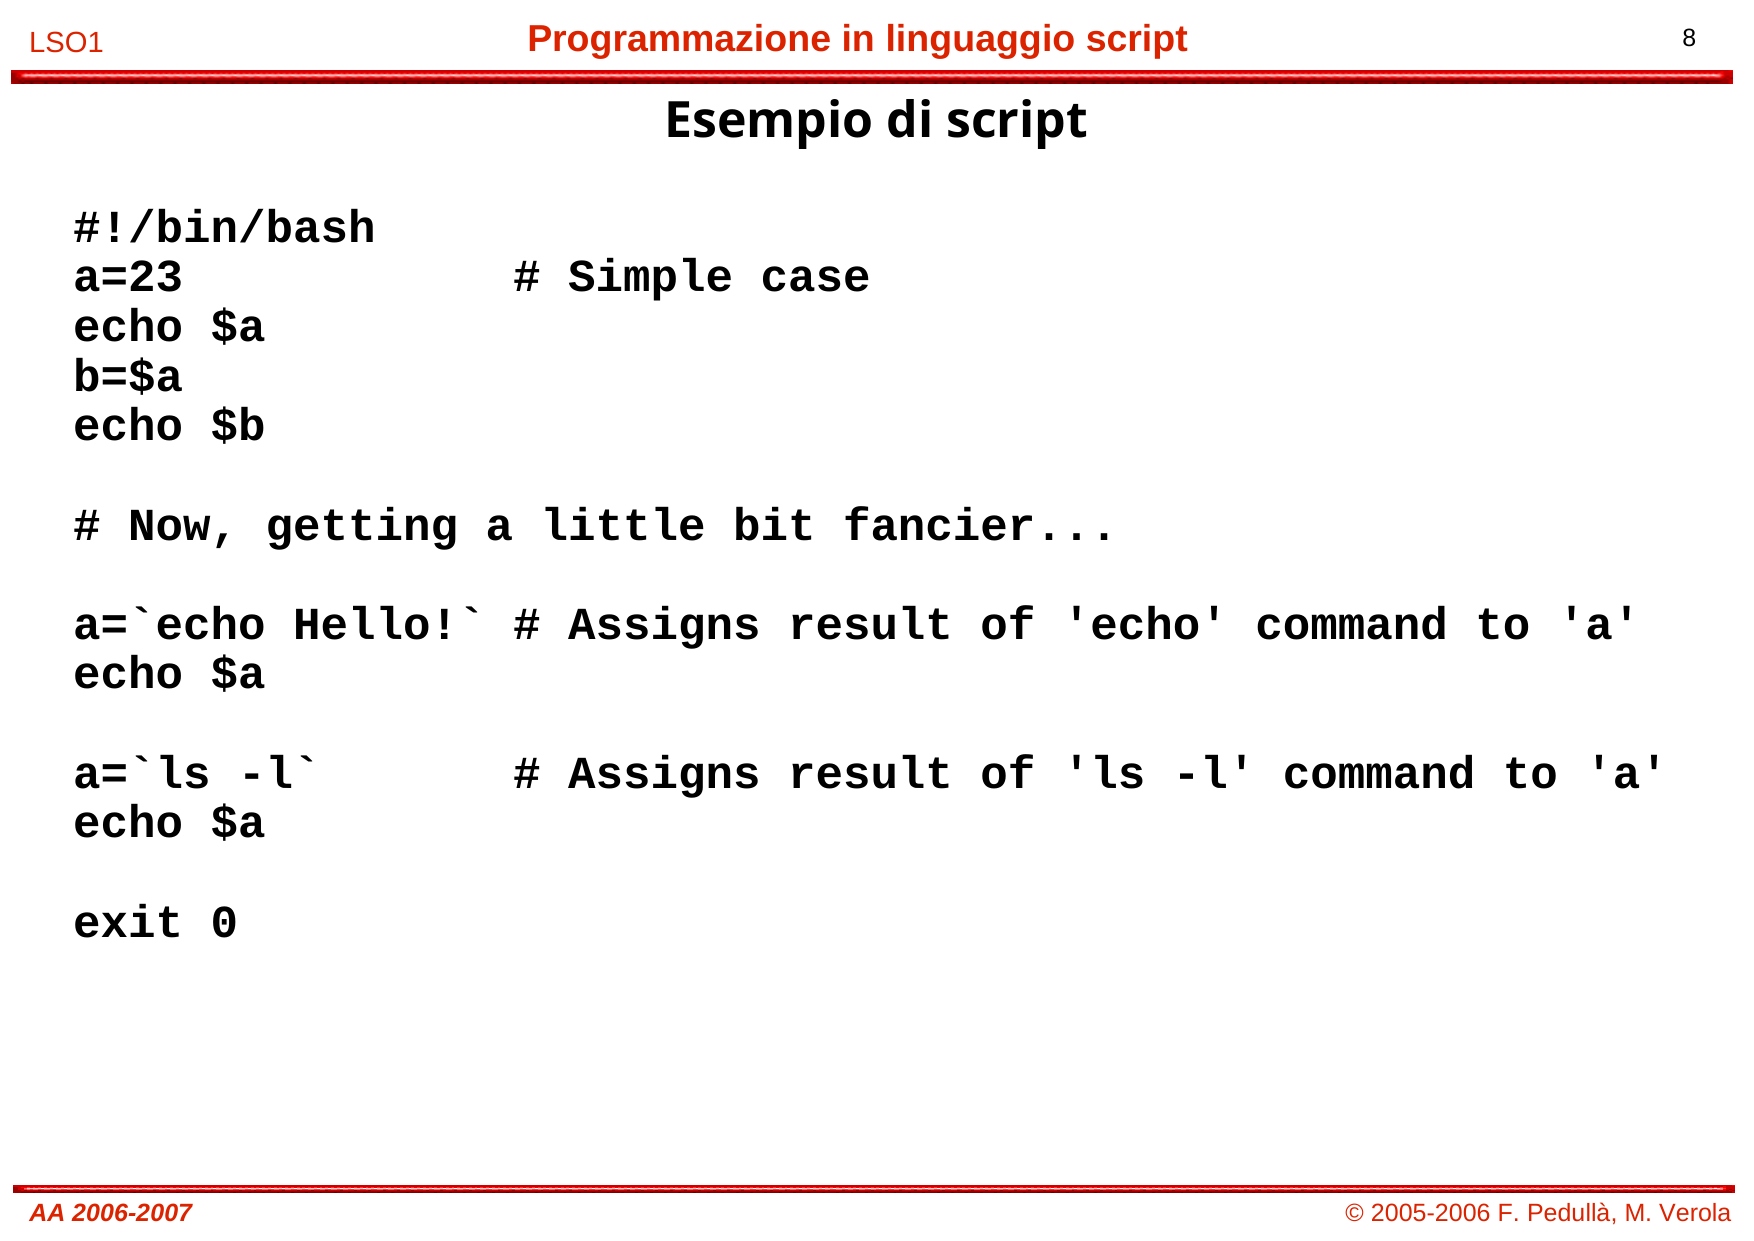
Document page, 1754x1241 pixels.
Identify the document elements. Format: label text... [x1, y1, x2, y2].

list #!/bin/bash a=23 # Simple case echo $a b=$a echo $b # Now, getting a little bit fancier... a=`echo Hello!` # Assigns result of 'echo' command to 'a' echo $a a=`ls -l` # Assigns result of 'ls -l' command to 'a' echo $a exit 0 [58, 206, 1717, 1084]
picture [13, 1185, 1735, 1193]
title Esempio di script [624, 72, 1129, 168]
picture [11, 70, 1733, 84]
